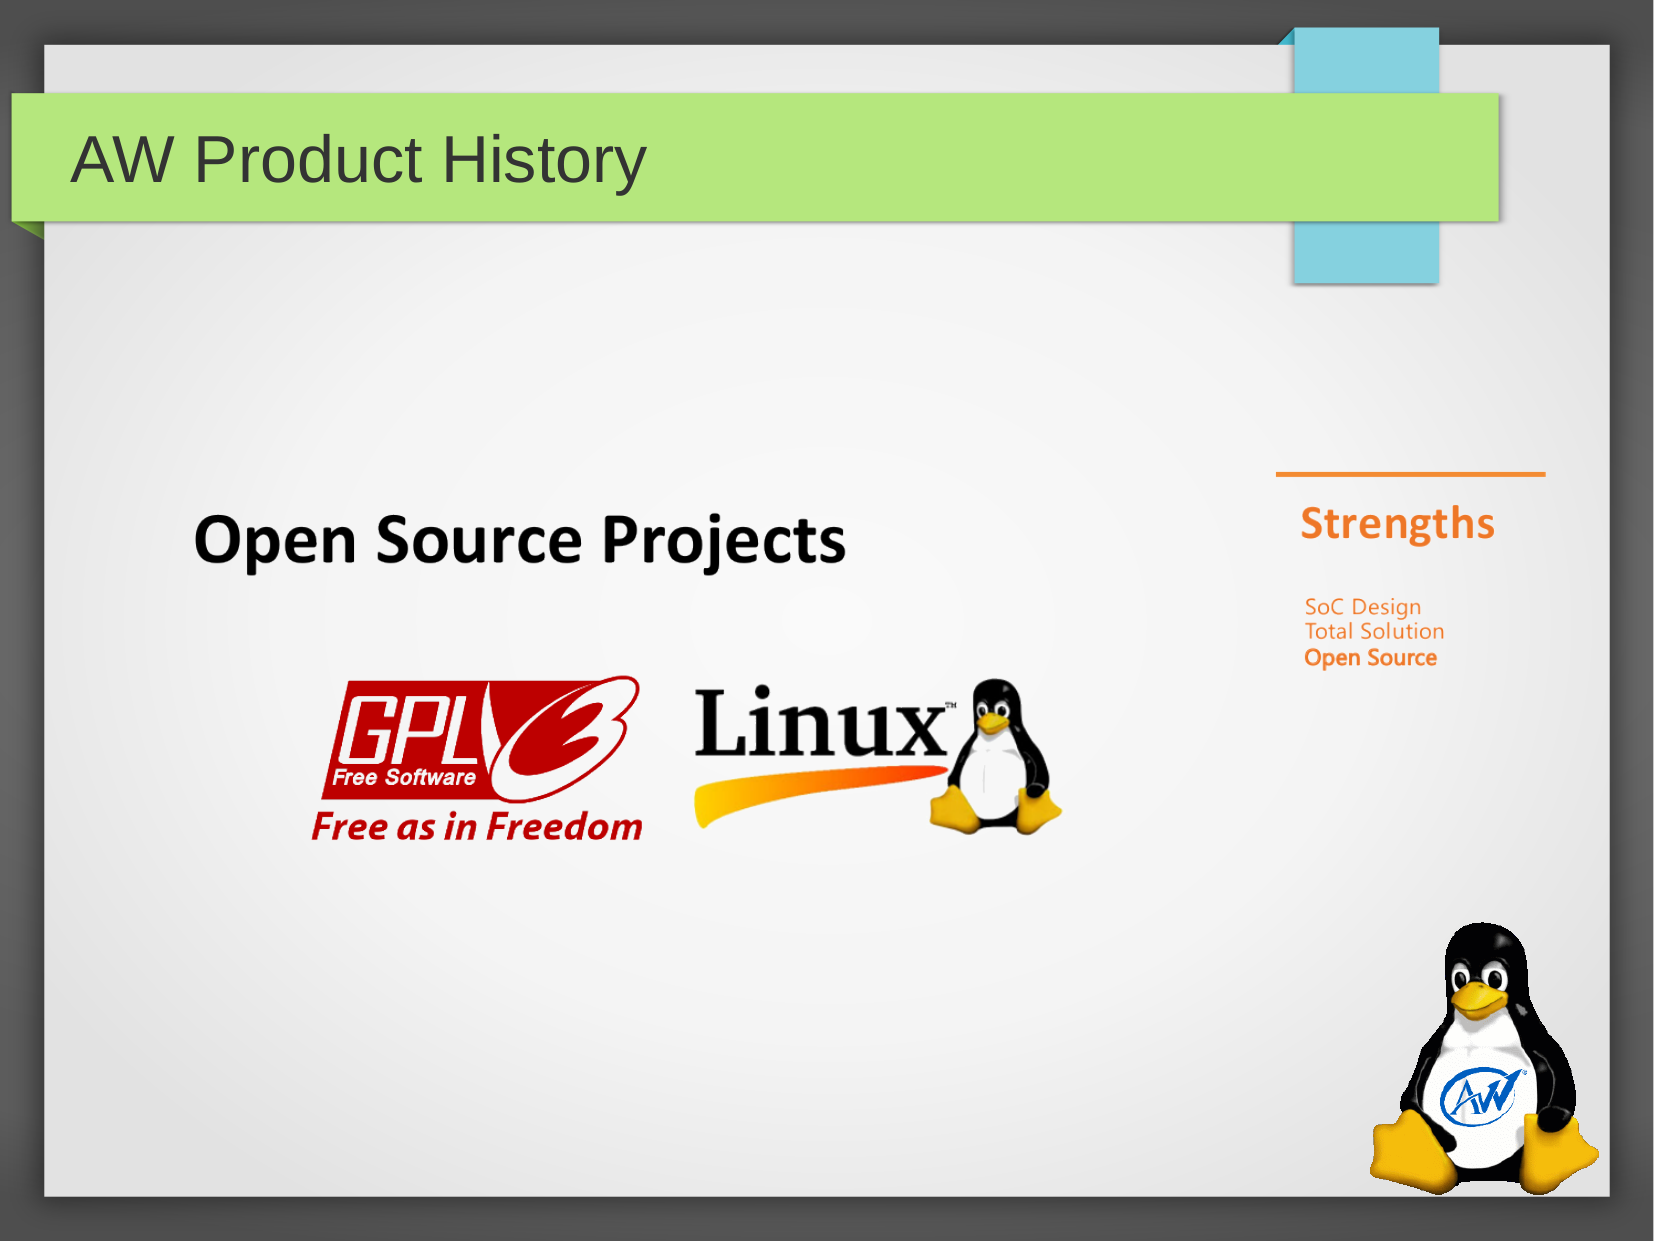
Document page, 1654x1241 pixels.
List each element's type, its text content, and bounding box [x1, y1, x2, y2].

title AW Product History [70, 106, 1229, 213]
picture [0, 0, 1654, 1241]
